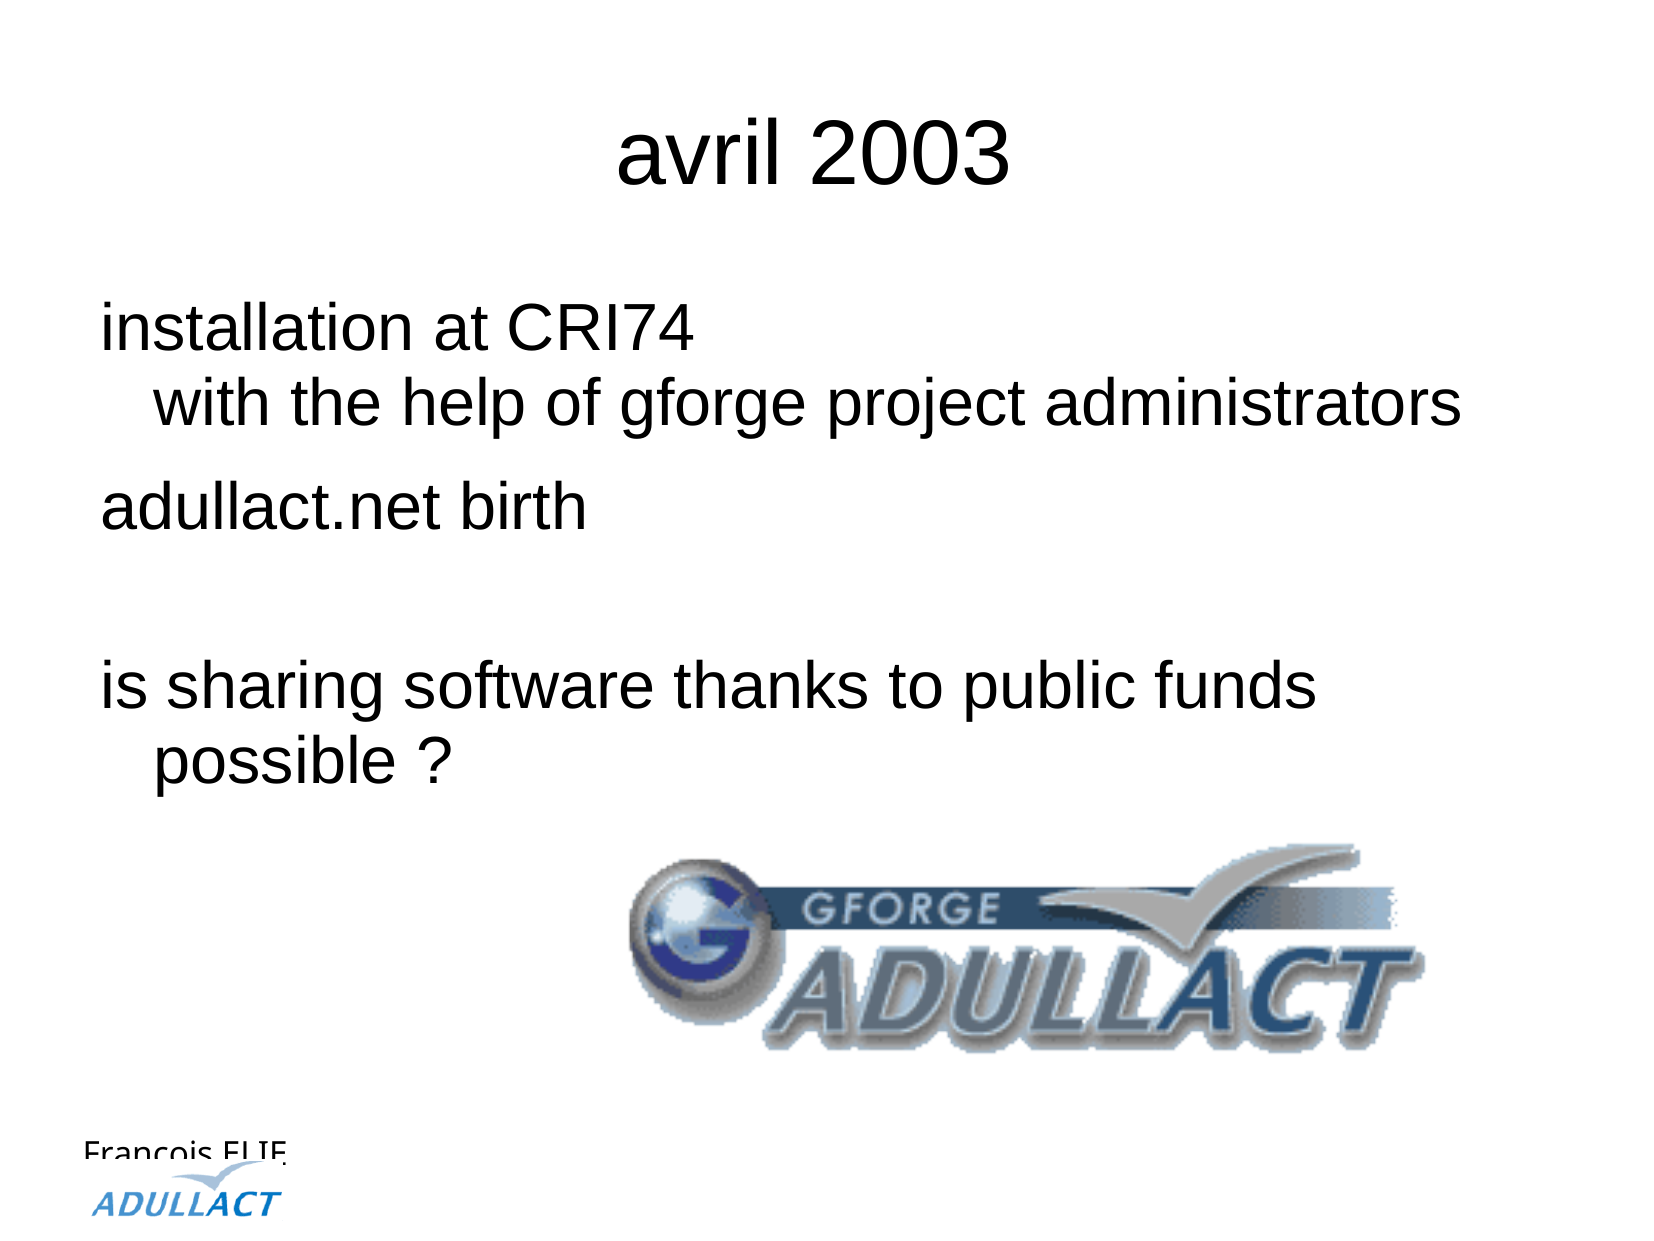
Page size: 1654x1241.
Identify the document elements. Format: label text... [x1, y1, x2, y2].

picture [596, 832, 1445, 1064]
list installation at CRI74 with the help of gforge project administrators adullact.net birth is sharing software thanks to public funds possible ? [82, 290, 1571, 1109]
picture [82, 1159, 283, 1221]
title avril 2003 [82, 49, 1571, 257]
